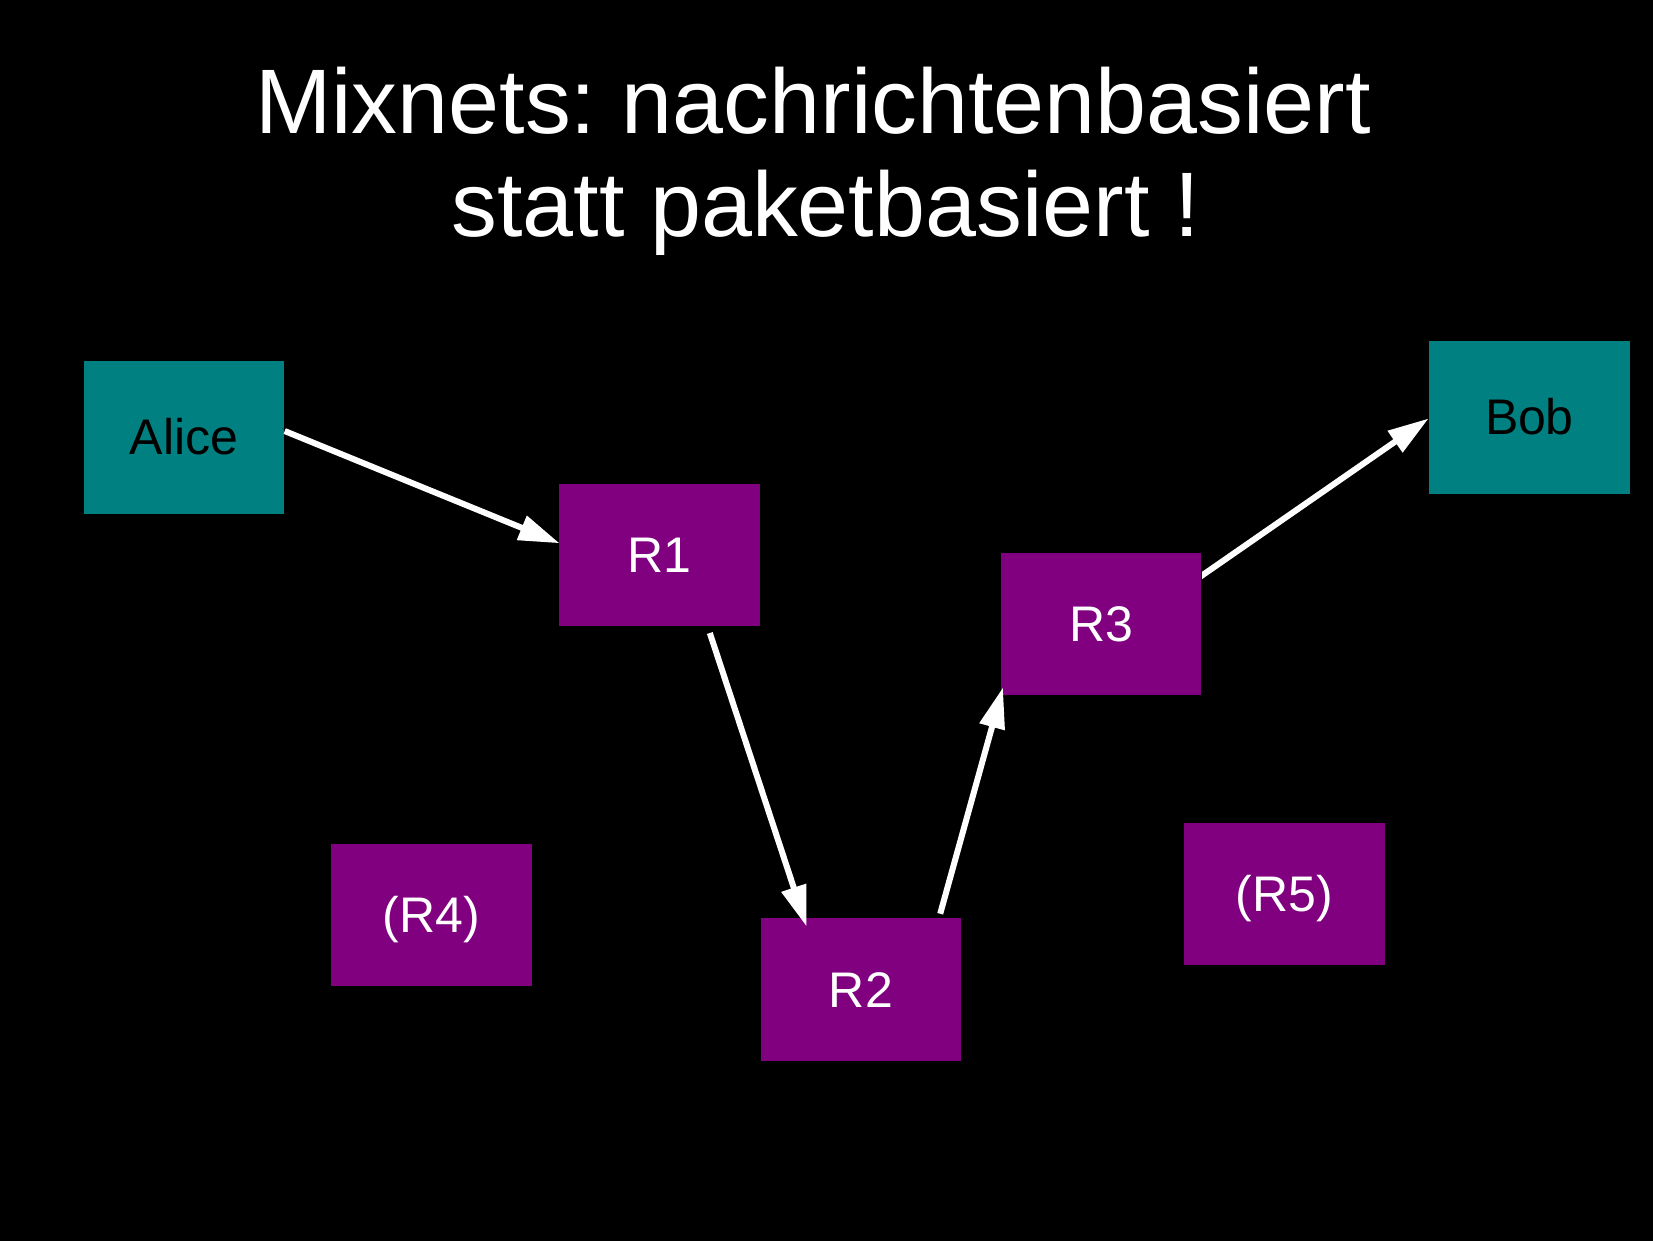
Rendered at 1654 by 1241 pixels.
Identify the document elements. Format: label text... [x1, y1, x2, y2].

text_box Bob [1428, 340, 1631, 495]
text_box (R4) [330, 843, 533, 987]
text_box (R5) [1183, 822, 1386, 966]
text_box R1 [558, 483, 761, 627]
text_box Alice [83, 360, 285, 515]
title Mixnets: nachrichtenbasiert statt paketbasiert ! [82, 49, 1571, 257]
text_box R3 [1000, 552, 1202, 696]
text_box R2 [760, 917, 962, 1062]
